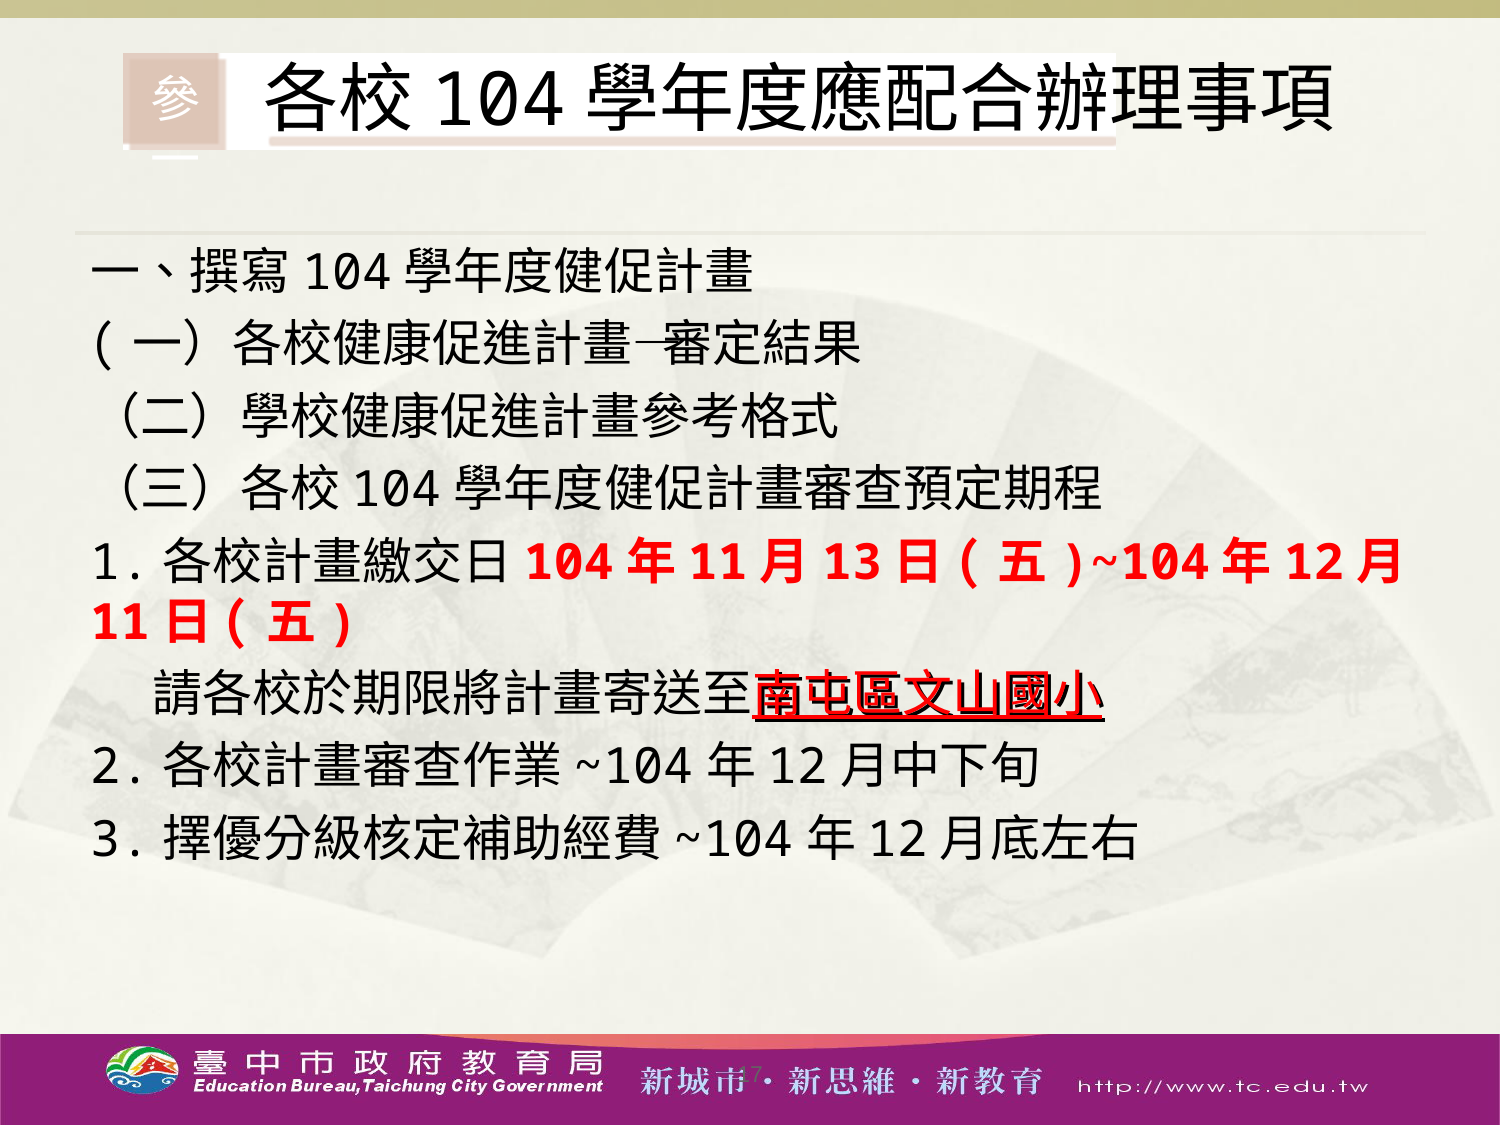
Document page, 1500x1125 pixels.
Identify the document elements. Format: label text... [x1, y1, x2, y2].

picture [0, 18, 1500, 1125]
list 一、撰寫104學年度健促計畫 (一）各校健康促進計畫—審定結果 （二）學校健康促進計畫參考格式 （三）各校104學年度健促計畫審查預定期程 1.各校計畫繳交日104年11月13日(五)~104年12月11日(五) 請各校於期限將計畫寄送至南屯區文山國小 2.各校計畫審查作業~104年12月中下旬 3.擇優分級核定補助經費~104年12月底左右 [75, 231, 1426, 945]
text_box 參一 [135, 60, 204, 196]
text_box 各校104學年度應配合辦理事項 [248, 42, 1447, 149]
text_box <number> [675, 1049, 826, 1097]
